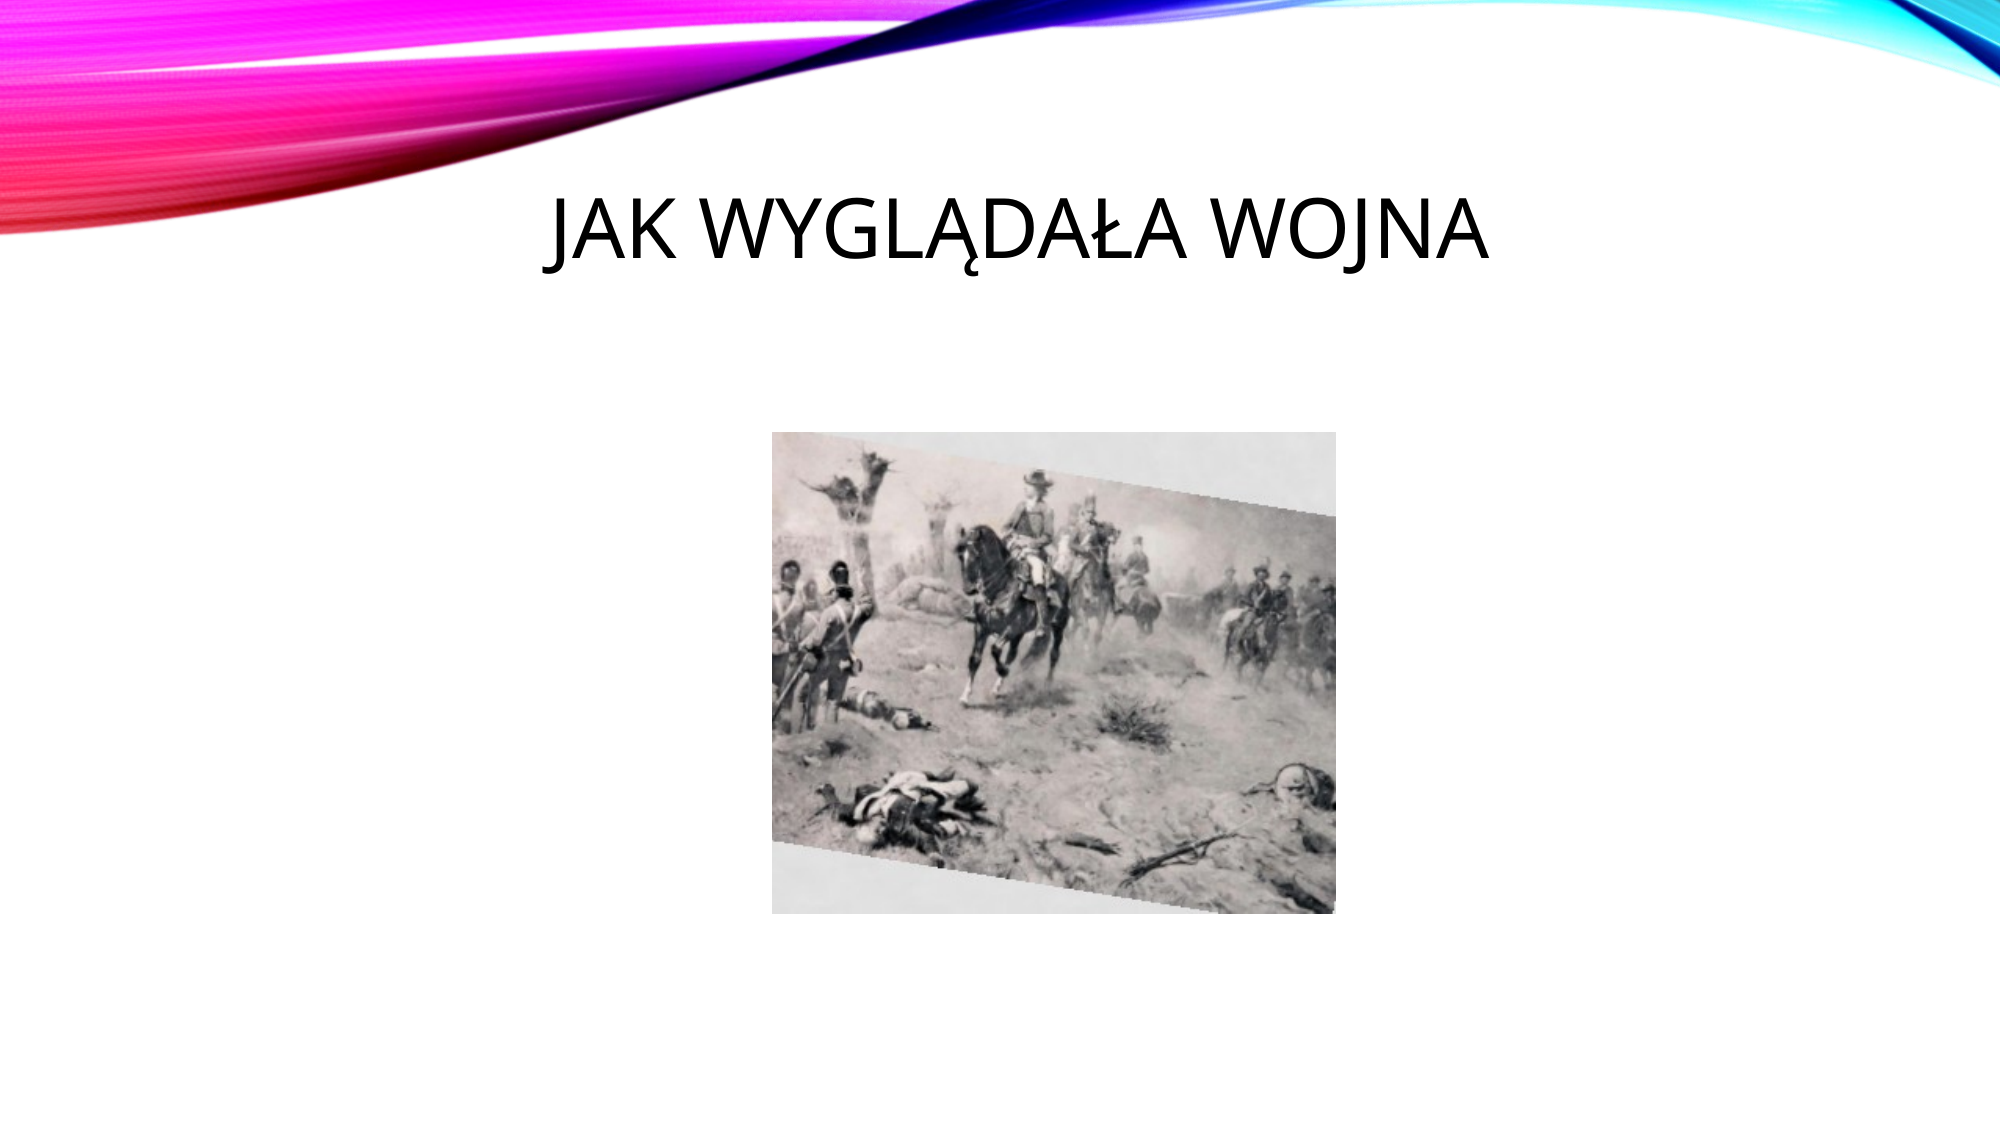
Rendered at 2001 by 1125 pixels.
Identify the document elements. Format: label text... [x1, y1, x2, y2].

picture [0, 0, 2000, 237]
title Jak wyglądała wojna [152, 125, 1888, 338]
picture [772, 432, 1336, 914]
